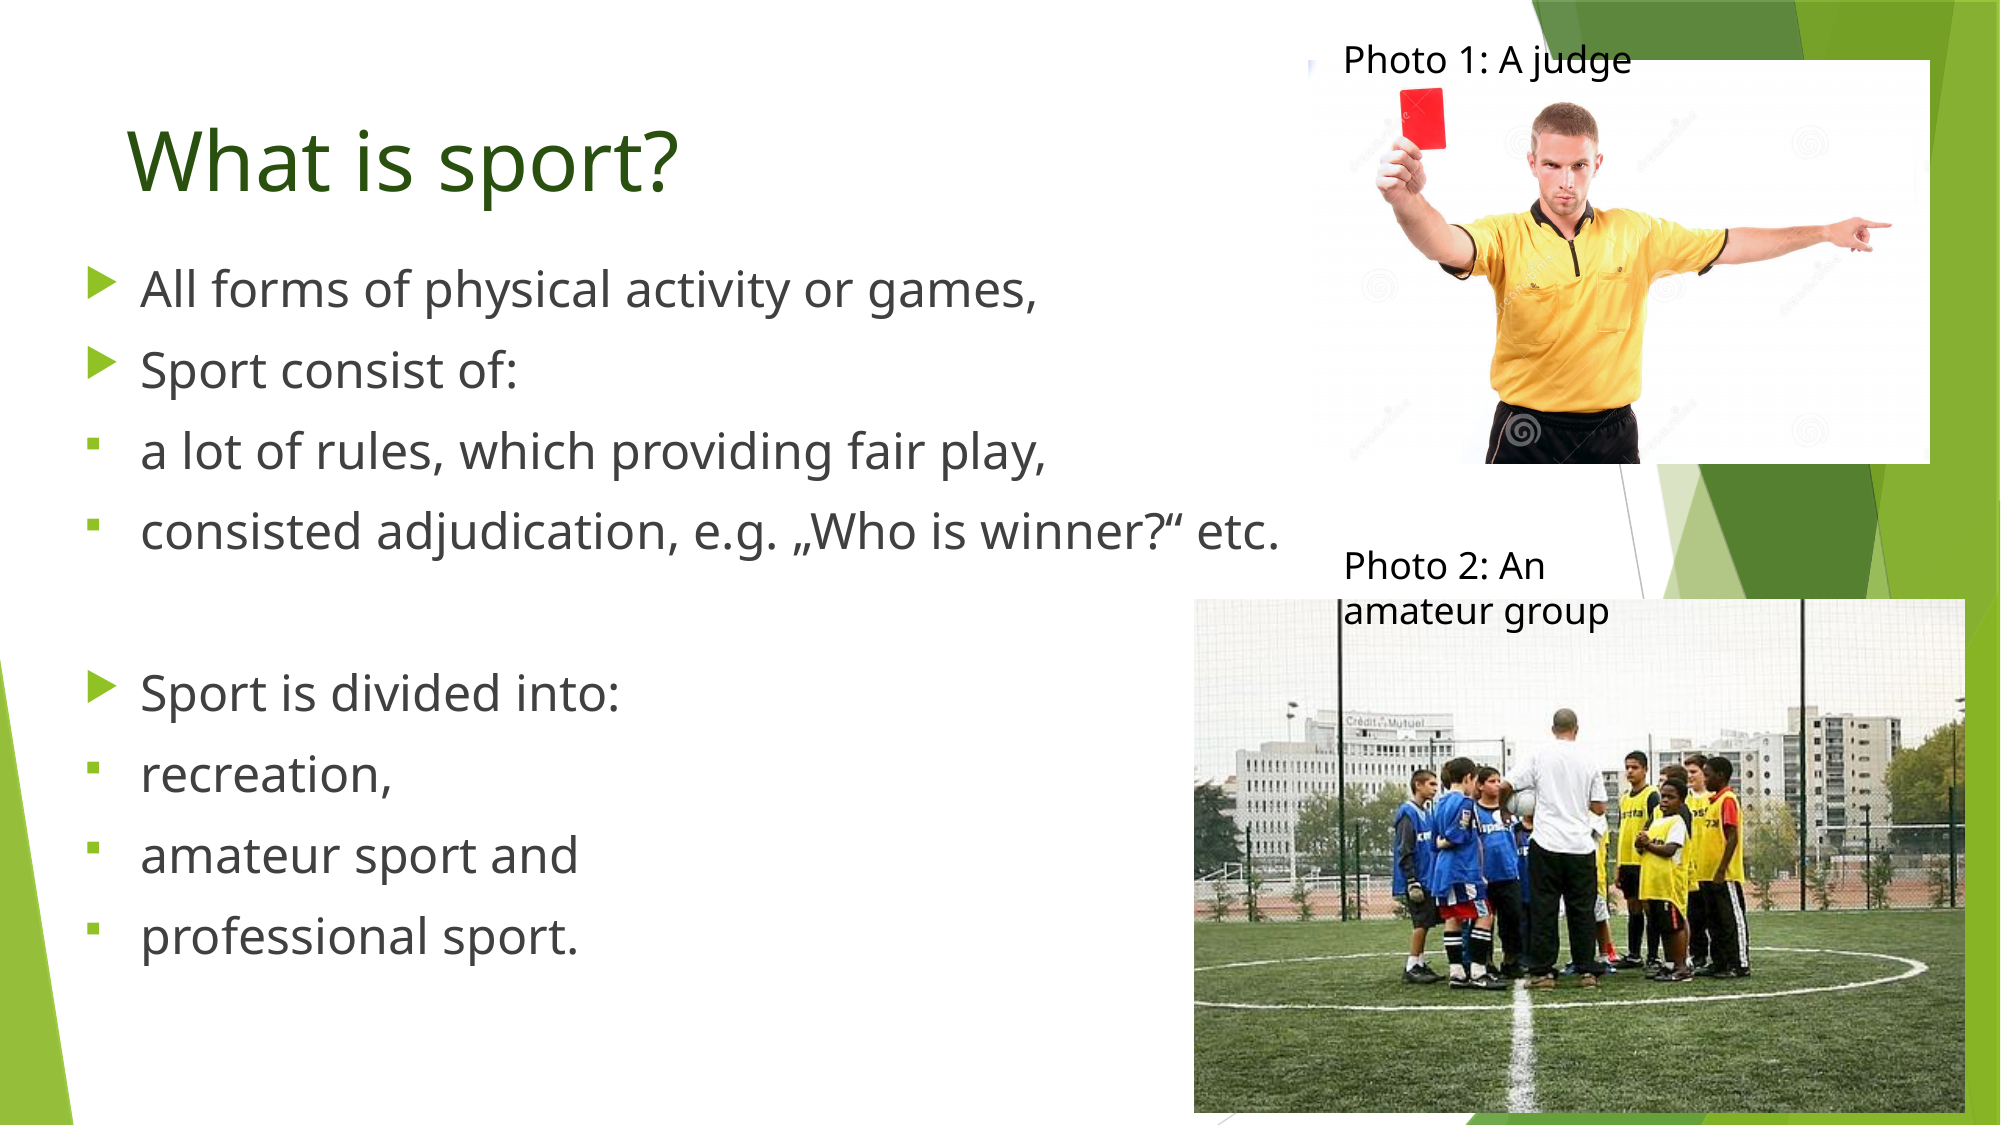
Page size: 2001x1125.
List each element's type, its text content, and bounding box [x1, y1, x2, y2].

picture [1308, 60, 1930, 464]
list All forms of physical activity or games, Sport consist of: a lot of rules, which providing fair play, consisted adjudication, e.g. „Who is winner?“ etc. Sport is divided into: recreation, amateur sport and professional sport. [69, 249, 1480, 1113]
text_box Photo 2: An amateur group [1328, 534, 1631, 640]
text_box Photo 1: A judge [1328, 28, 1650, 89]
title What is sport? [111, 99, 1308, 249]
picture [1194, 599, 1965, 1113]
